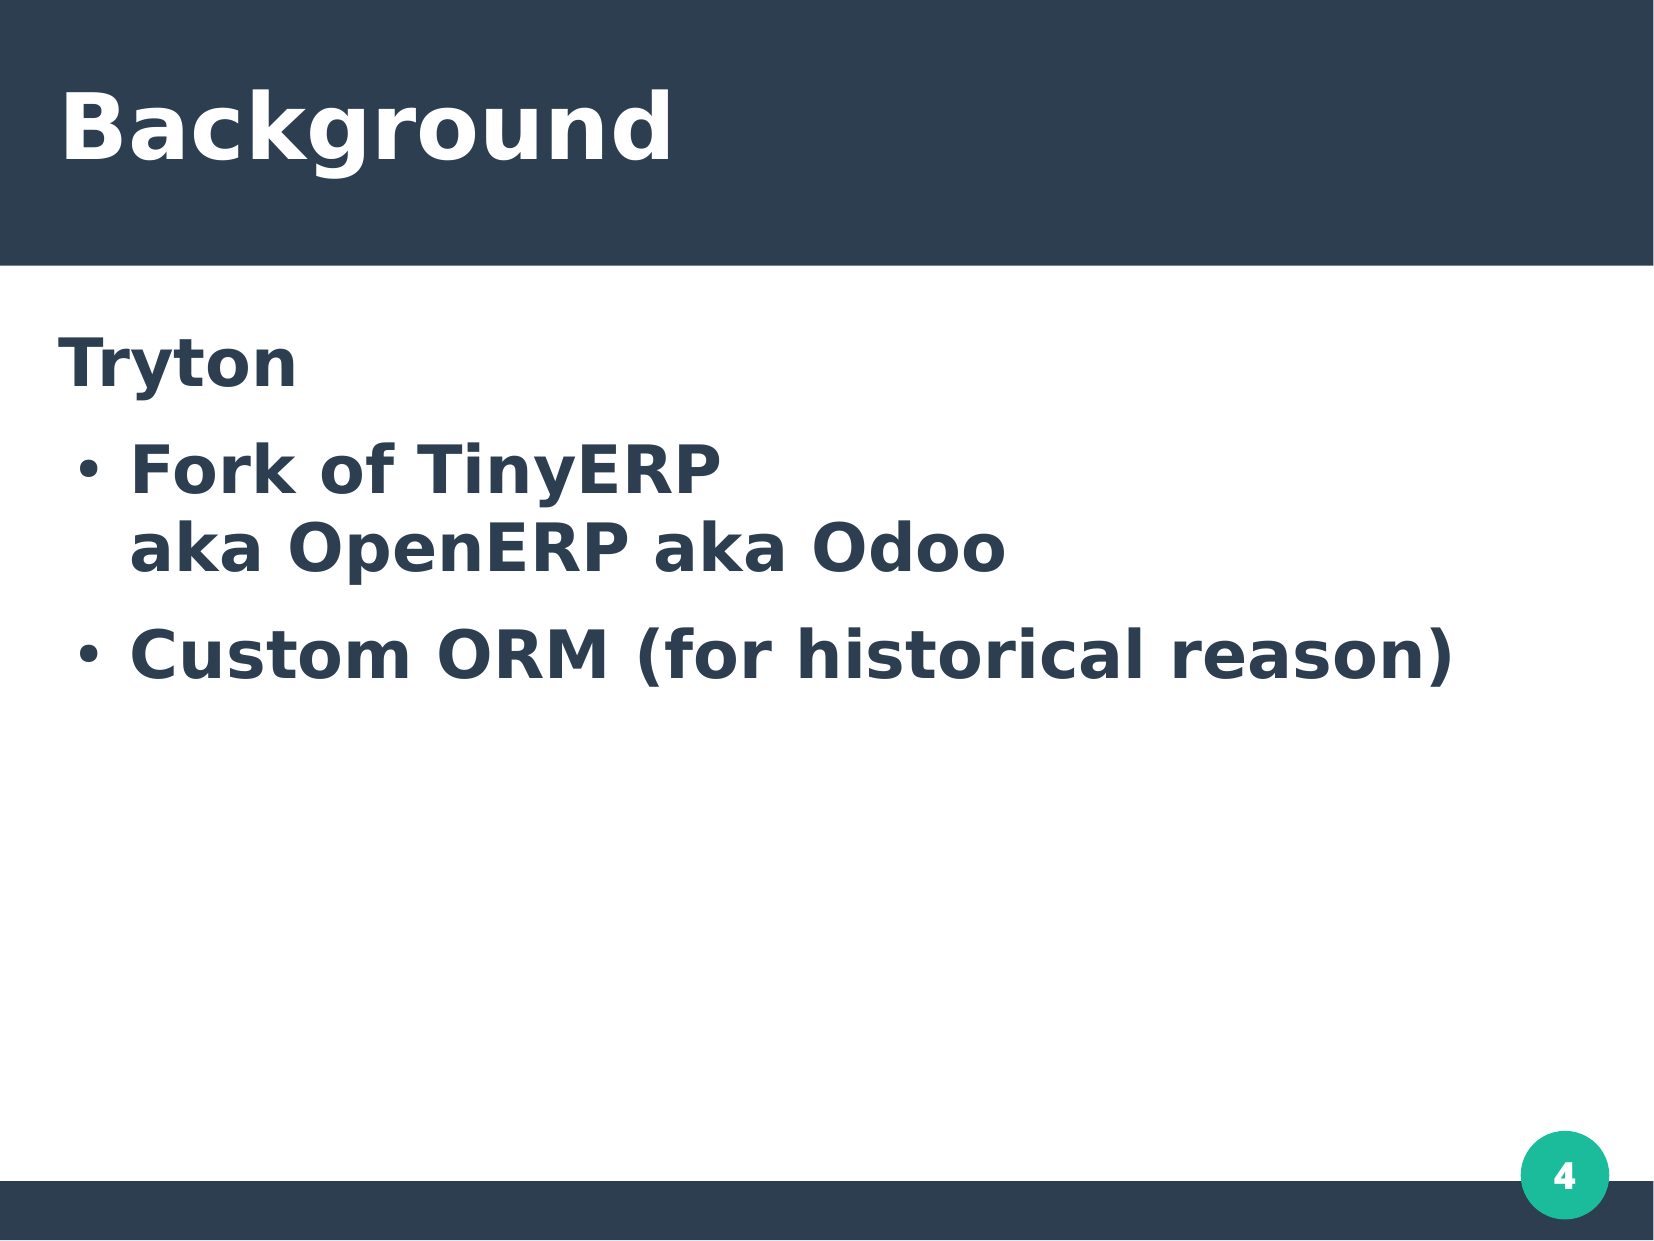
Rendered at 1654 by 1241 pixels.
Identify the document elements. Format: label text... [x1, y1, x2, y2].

title Background [59, 49, 1595, 207]
list Tryton Fork of TinyERP aka OpenERP aka Odoo Custom ORM (for historical reason) [59, 324, 1595, 1152]
